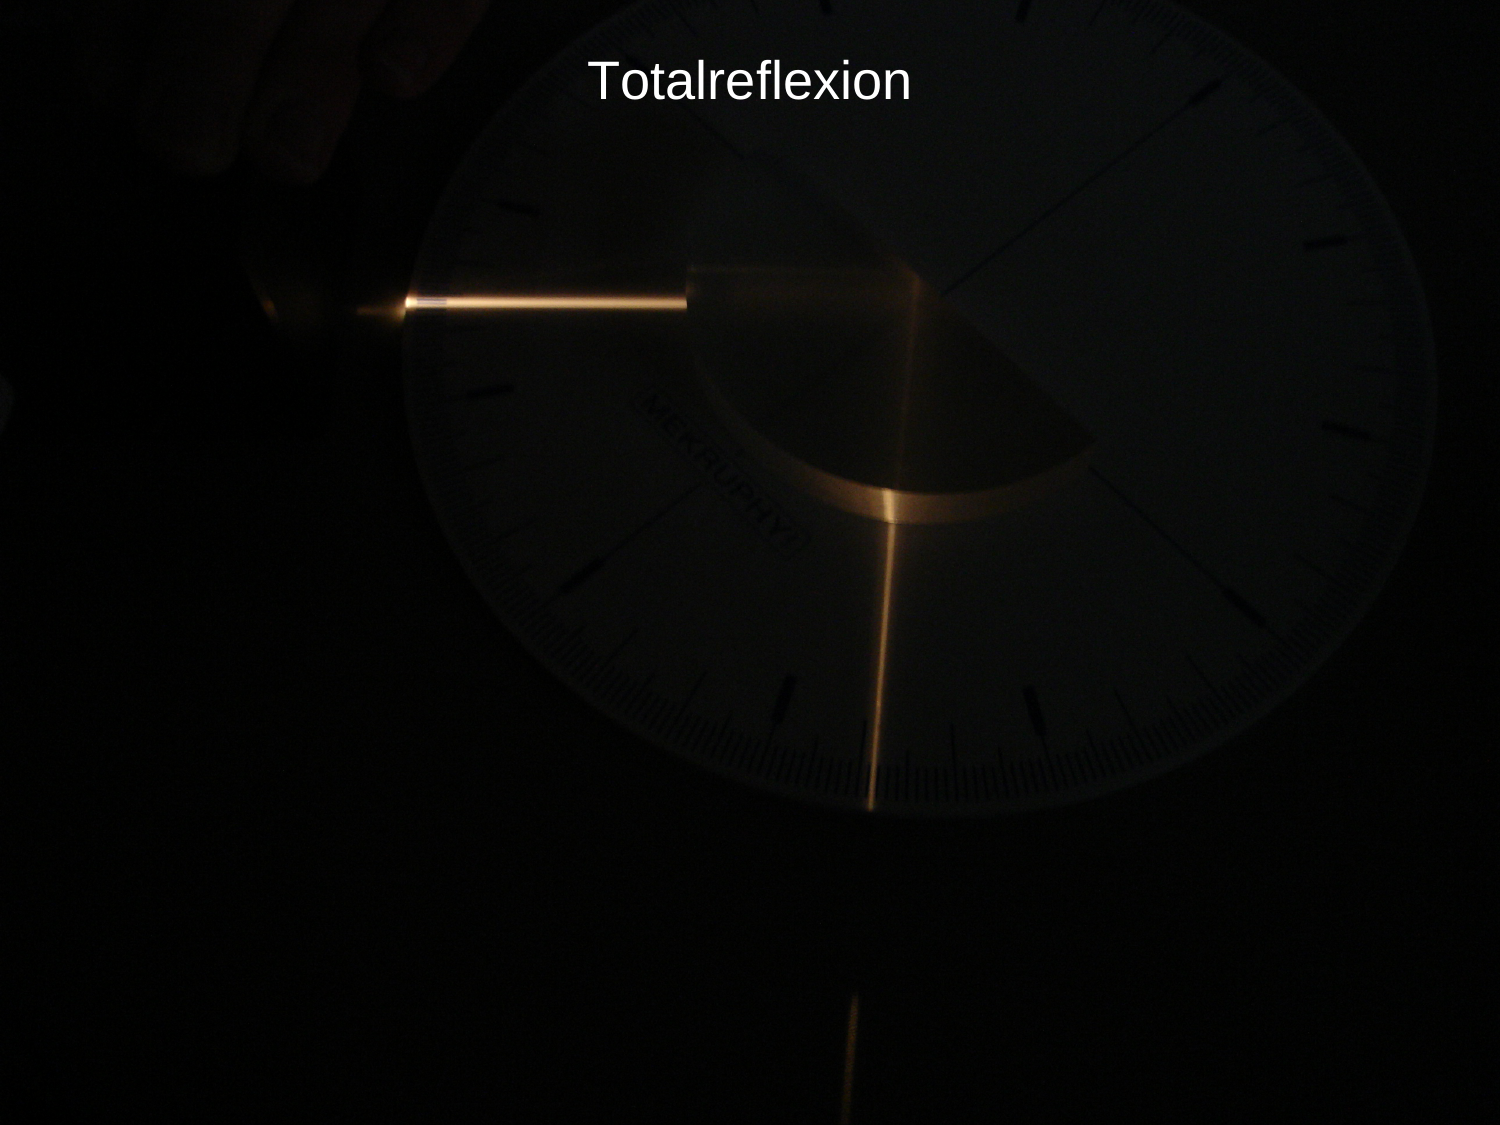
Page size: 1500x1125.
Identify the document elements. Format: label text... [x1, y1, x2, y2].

title Totalreflexion [112, 0, 1388, 178]
picture [0, 0, 1500, 1125]
